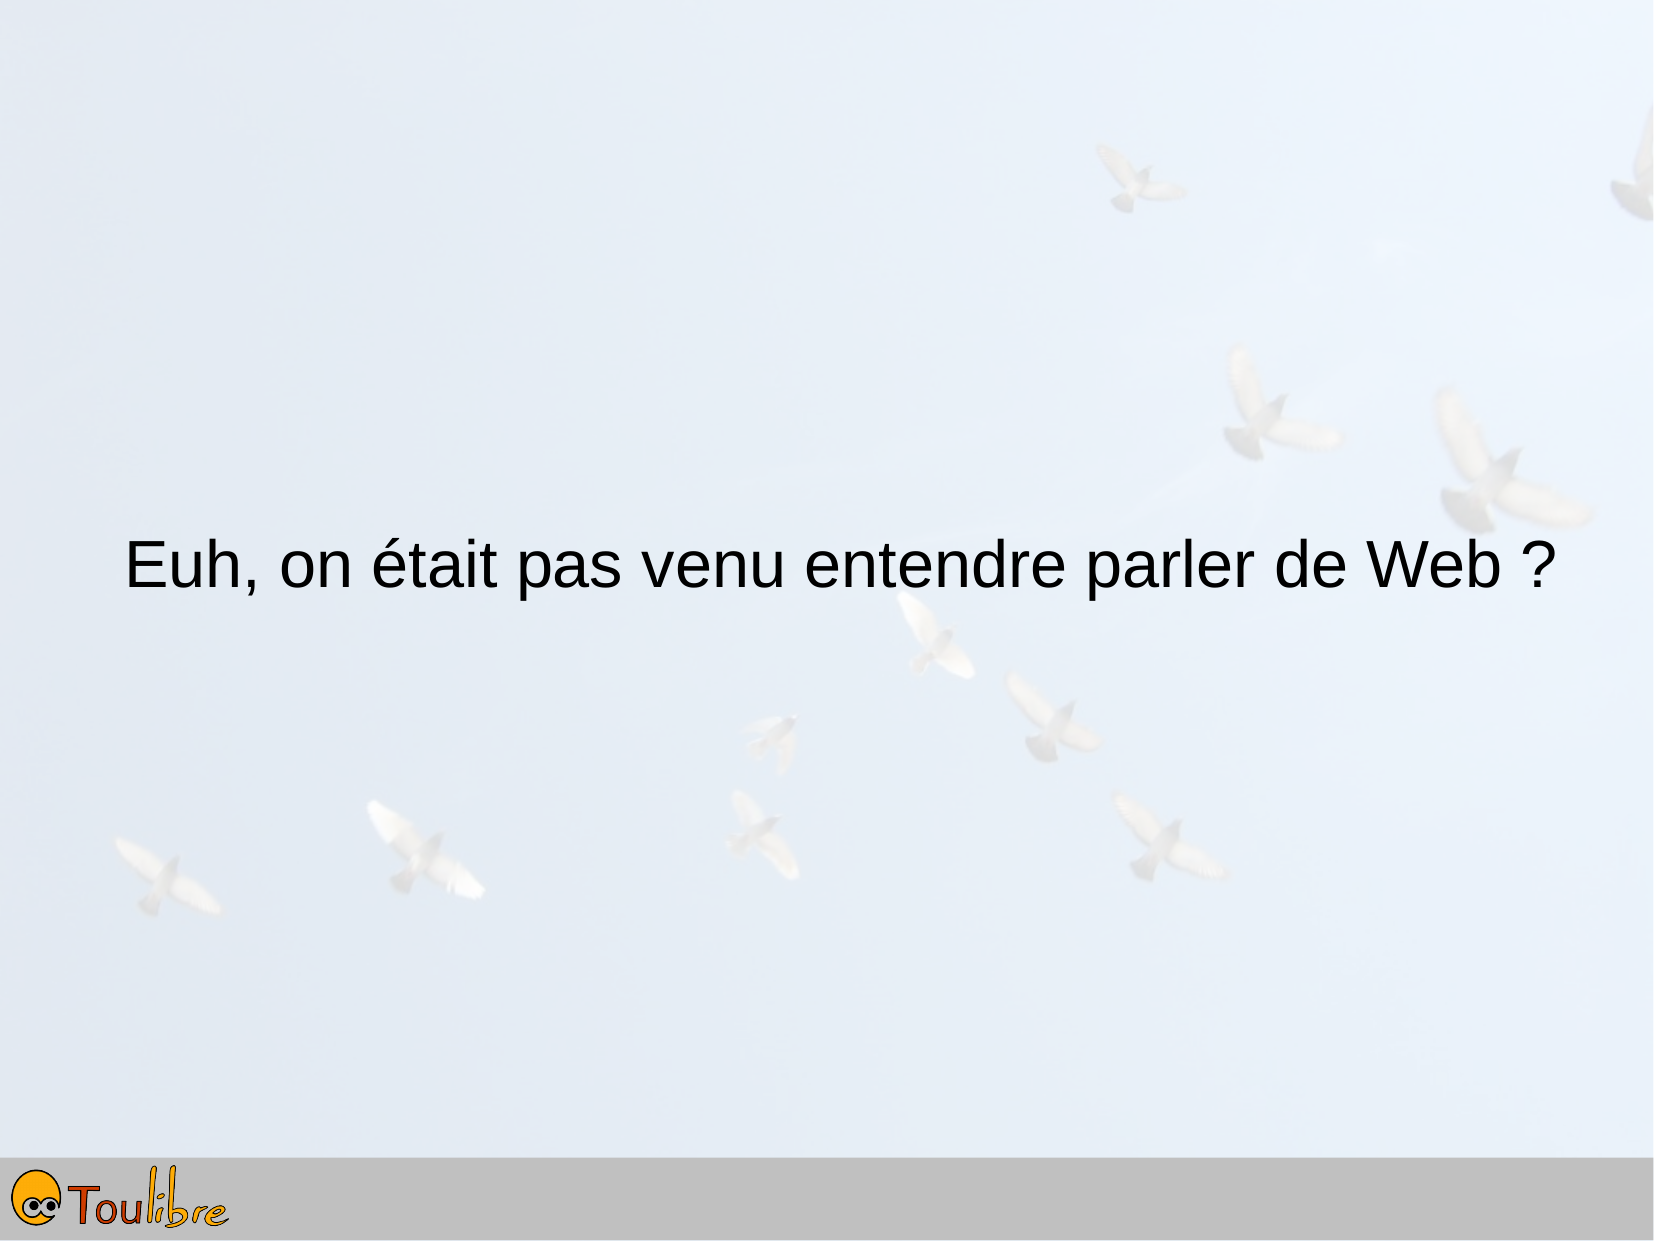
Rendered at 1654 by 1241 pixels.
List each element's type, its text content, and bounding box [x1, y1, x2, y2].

picture [11, 1165, 229, 1228]
subtitle Euh, on était pas venu entendre parler de Web ? [62, 162, 1621, 967]
